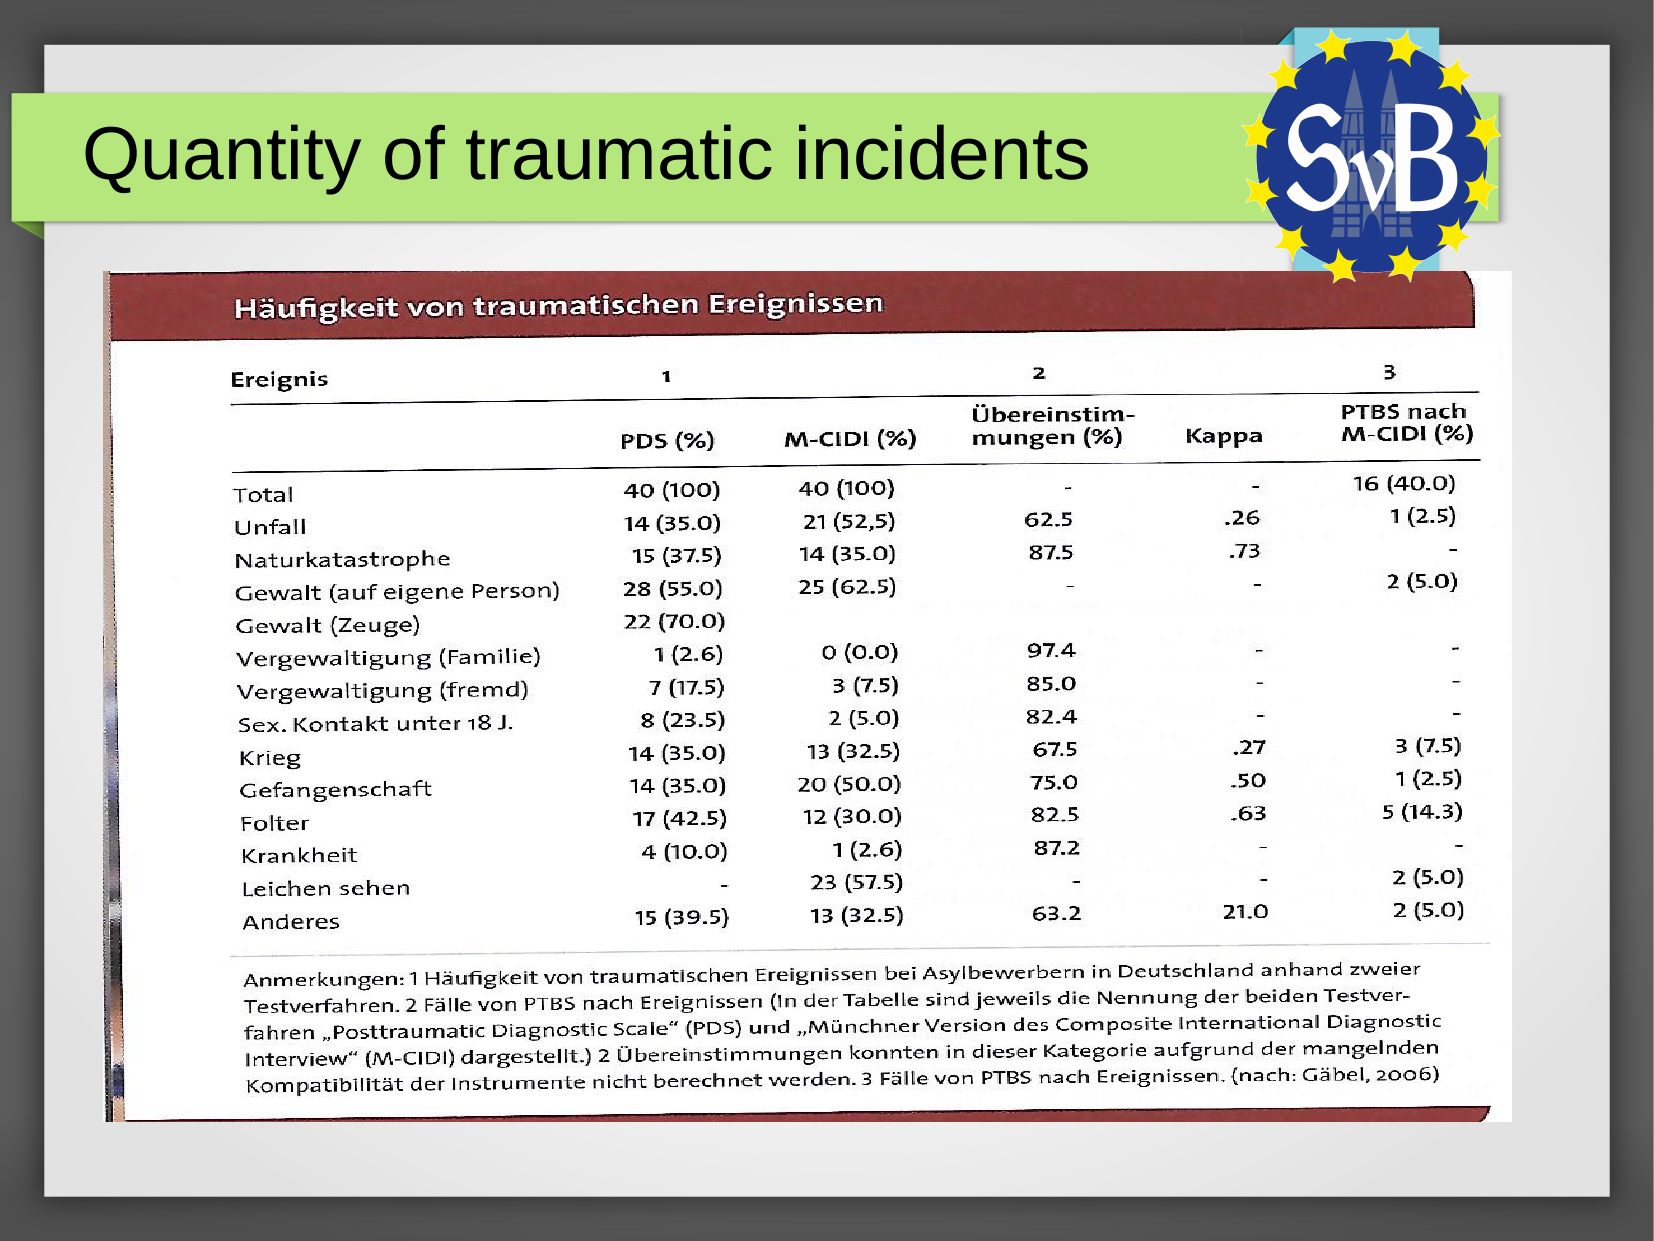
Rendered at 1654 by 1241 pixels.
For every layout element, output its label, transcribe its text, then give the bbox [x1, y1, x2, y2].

picture [0, 0, 1654, 1241]
title Quantity of traumatic incidents [82, 94, 1240, 213]
